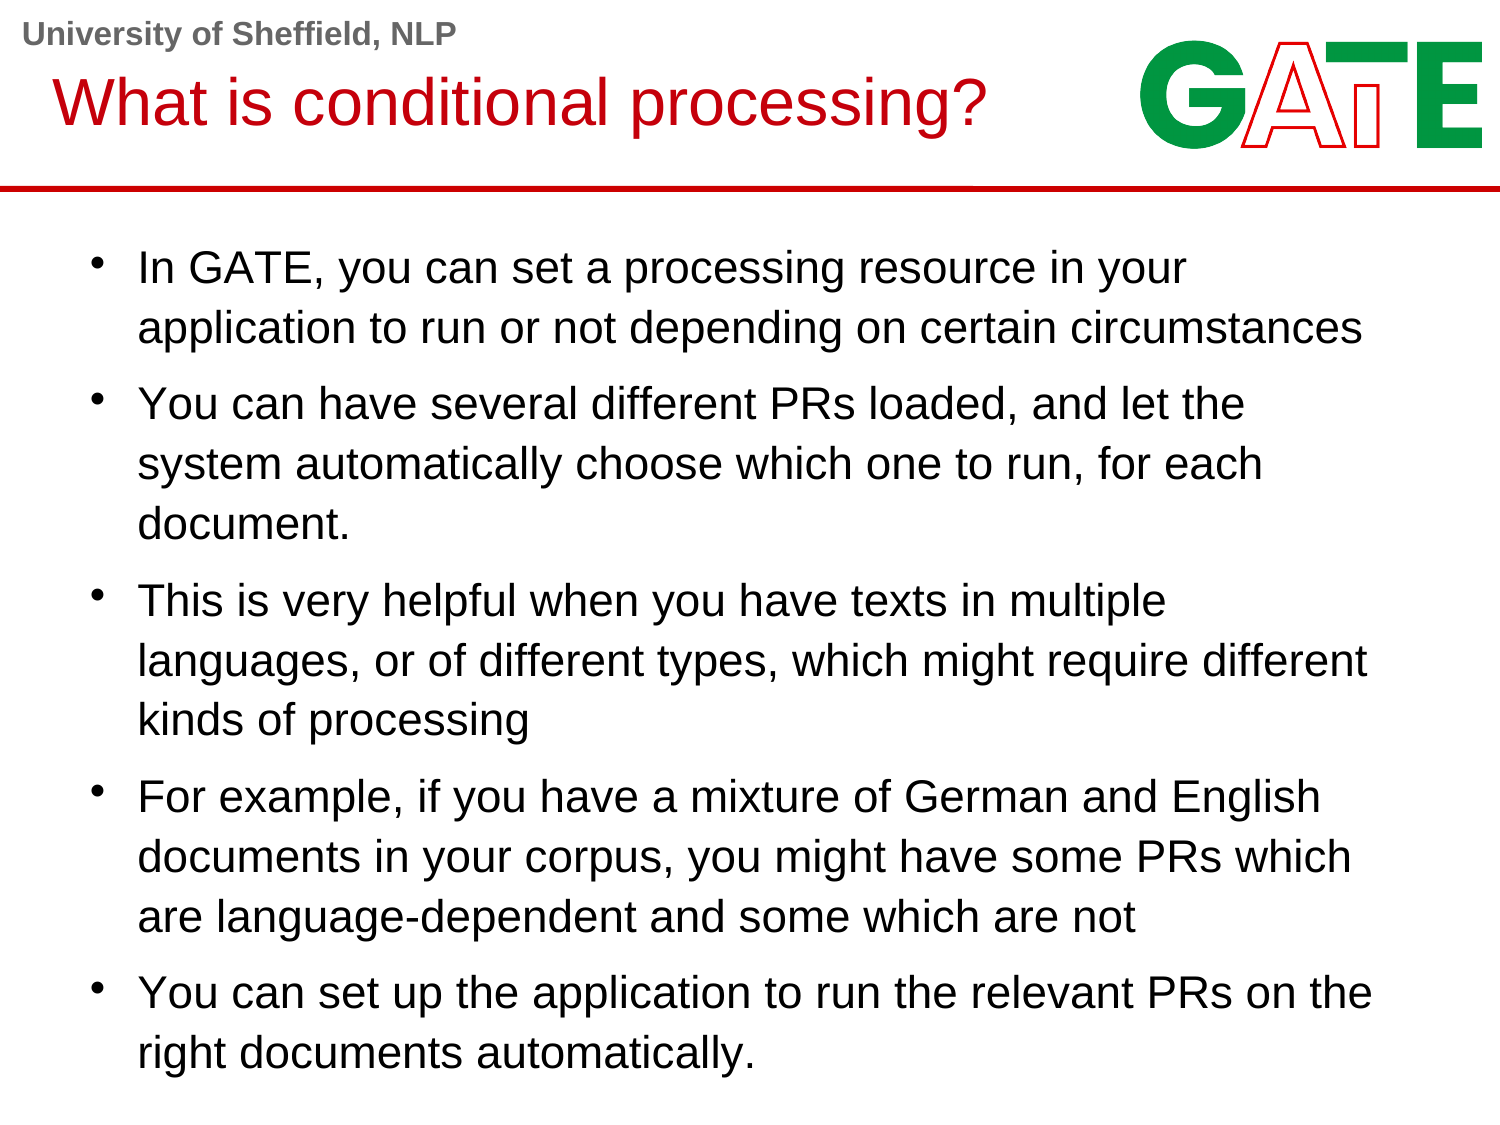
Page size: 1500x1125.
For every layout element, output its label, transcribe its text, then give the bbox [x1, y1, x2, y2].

picture [1381, 23, 1489, 166]
list In GATE, you can set a processing resource in your application to run or not depending on certain circumstances You can have several different PRs loaded, and let the system automatically choose which one to run, for each document. This is very helpful when you have texts in multiple languages, or of different types, which might require different kinds of processing For example, if you have a mixture of German and English documents in your corpus, you might have some PRs which are language-dependent and some which are not You can set up the application to run the relevant PRs on the right documents automatically. [74, 224, 1419, 1108]
title What is conditional processing? [37, 0, 1381, 197]
